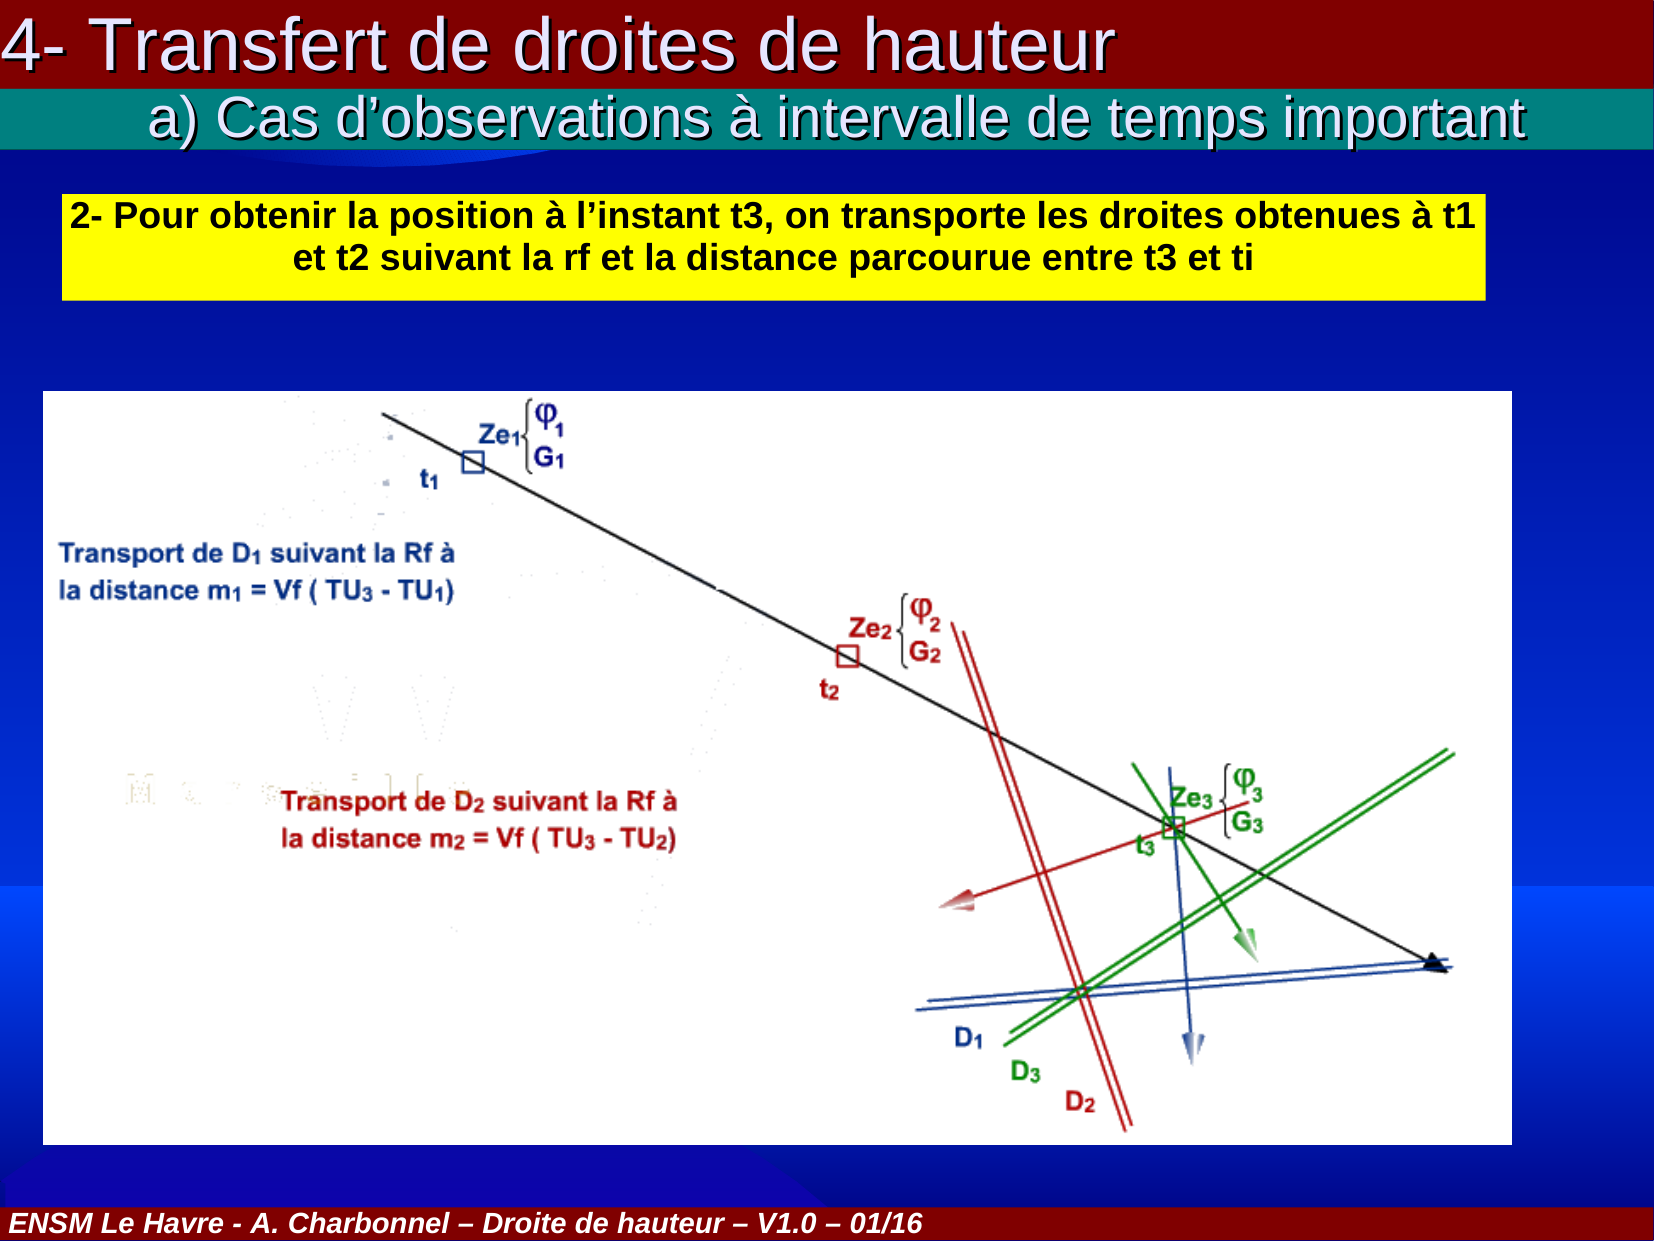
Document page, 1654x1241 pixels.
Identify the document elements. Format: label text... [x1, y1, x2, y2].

picture [43, 391, 1512, 1145]
title a) Cas d’observations à intervalle de temps important [0, 89, 1654, 150]
text_box 2- Pour obtenir la position à l’instant t3, on transporte les droites obtenues à t1 et t2 suivant la rf et la distance parcourue entre t3 et ti [62, 194, 1486, 301]
text_box ENSM Le Havre - A. Charbonnel – Droite de hauteur – V1.0 – 01/16 [0, 1207, 1654, 1241]
title 4- Transfert de droites de hauteur [0, 0, 1654, 89]
